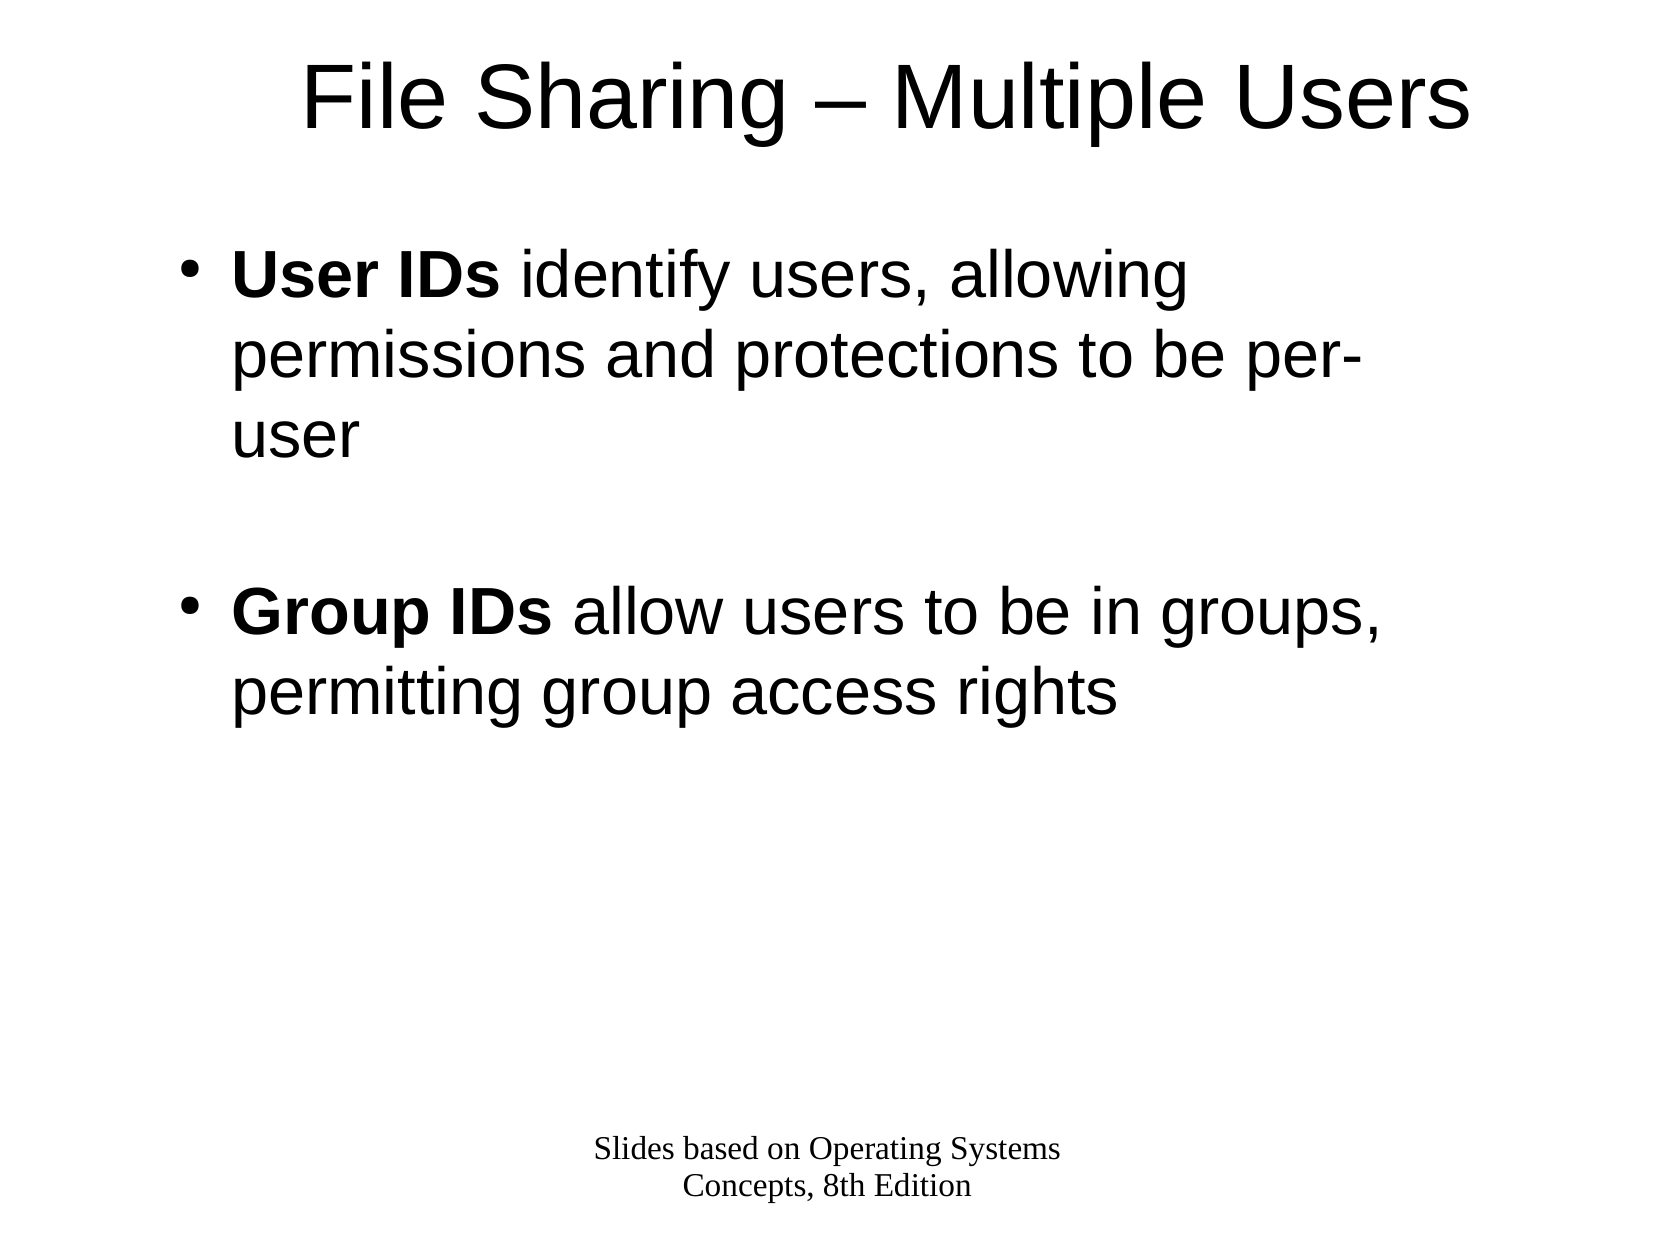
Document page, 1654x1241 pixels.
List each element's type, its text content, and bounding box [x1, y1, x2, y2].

list User IDs identify users, allowing permissions and protections to be per-user Group IDs allow users to be in groups, permitting group access rights [145, 222, 1474, 859]
title File Sharing – Multiple Users [88, 16, 1654, 155]
